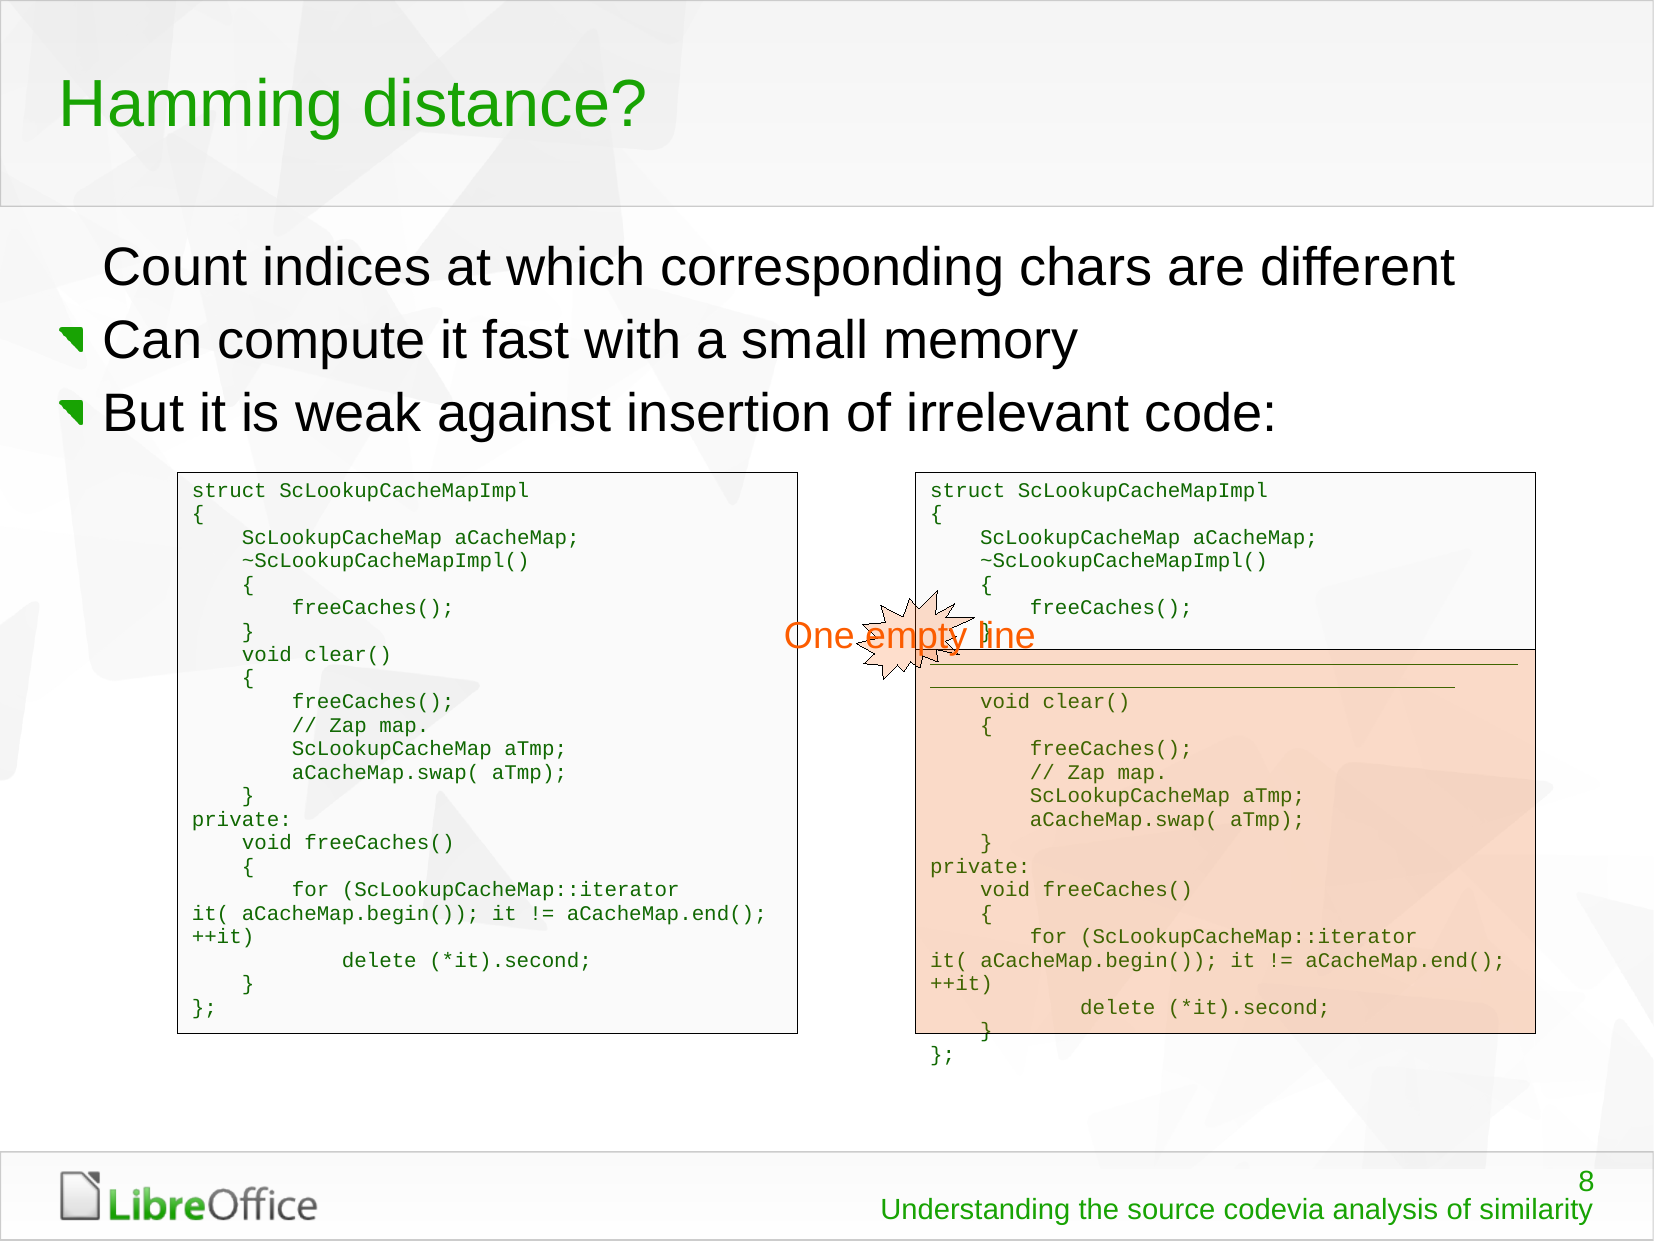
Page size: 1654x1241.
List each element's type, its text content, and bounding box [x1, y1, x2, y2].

picture [0, 0, 783, 931]
text_box struct ScLookupCacheMapImpl { ScLookupCacheMap aCacheMap; ~ScLookupCacheMapImpl() { freeCaches(); } void clear() { freeCaches(); // Zap map. ScLookupCacheMap aTmp; aCacheMap.swap( aTmp); } private: void freeCaches() { for (ScLookupCacheMap::iterator it( aCacheMap.begin()); it != aCacheMap.end(); ++it) delete (*it).second; } }; [915, 472, 1536, 649]
picture [915, 548, 1654, 1169]
title Hamming distance? [59, 29, 1595, 178]
text_box [915, 649, 1536, 1034]
picture [41, 1152, 337, 1240]
text_box One empty line [856, 590, 975, 680]
text_box struct ScLookupCacheMapImpl { ScLookupCacheMap aCacheMap; ~ScLookupCacheMapImpl() { freeCaches(); } void clear() { freeCaches(); // Zap map. ScLookupCacheMap aTmp; aCacheMap.swap( aTmp); } private: void freeCaches() { for (ScLookupCacheMap::iterator it( aCacheMap.begin()); it != aCacheMap.end(); ++it) delete (*it).second; } }; [177, 472, 798, 1034]
list Count indices at which corresponding chars are different Can compute it fast with a small memory But it is weak against insertion of irrelevant code: [59, 236, 1595, 956]
